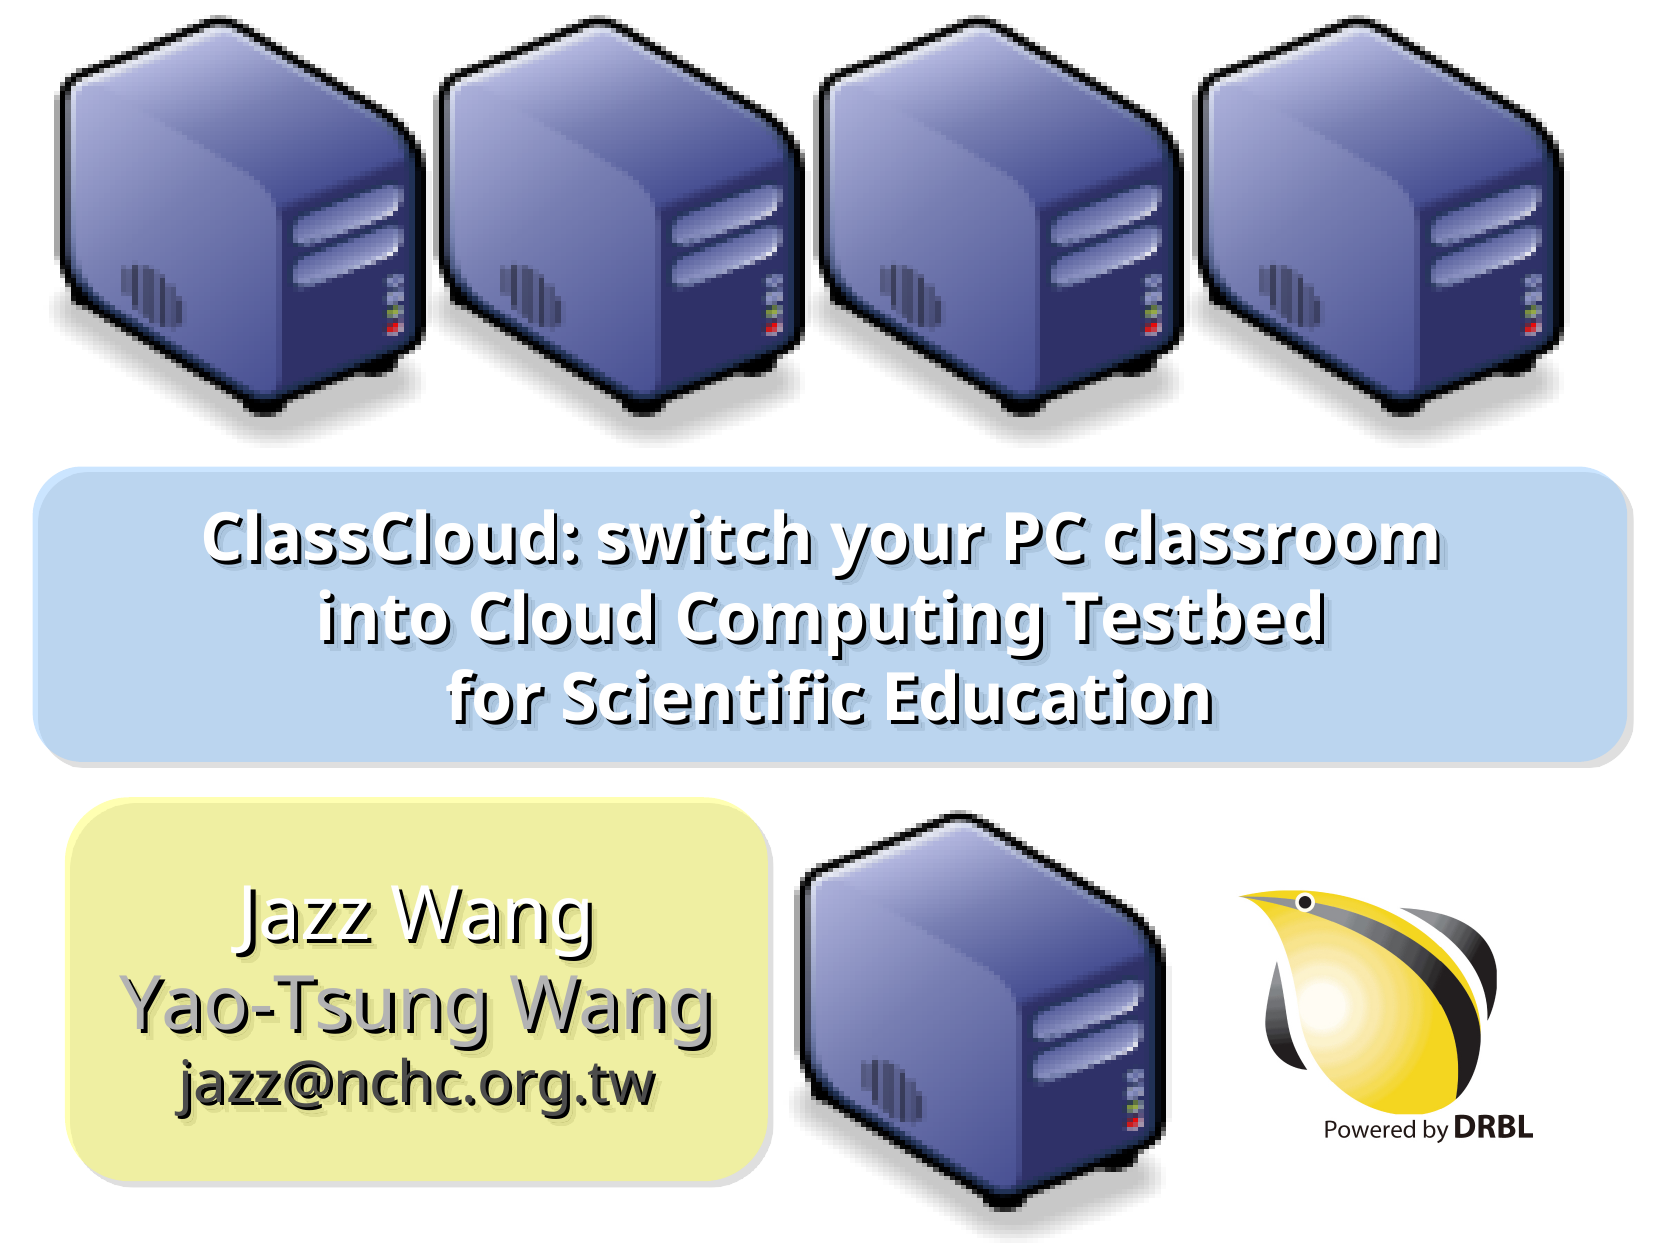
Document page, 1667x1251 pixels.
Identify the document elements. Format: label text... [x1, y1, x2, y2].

picture [767, 797, 1211, 1251]
picture [27, 2, 1609, 502]
text_box Jazz Wang Yao-Tsung Wang jazz@nchc.org.tw [64, 797, 768, 1182]
picture [1224, 874, 1548, 1152]
text_box ClassCloud: switch your PC classroom into Cloud Computing Testbed for Scientific Education [32, 466, 1628, 762]
